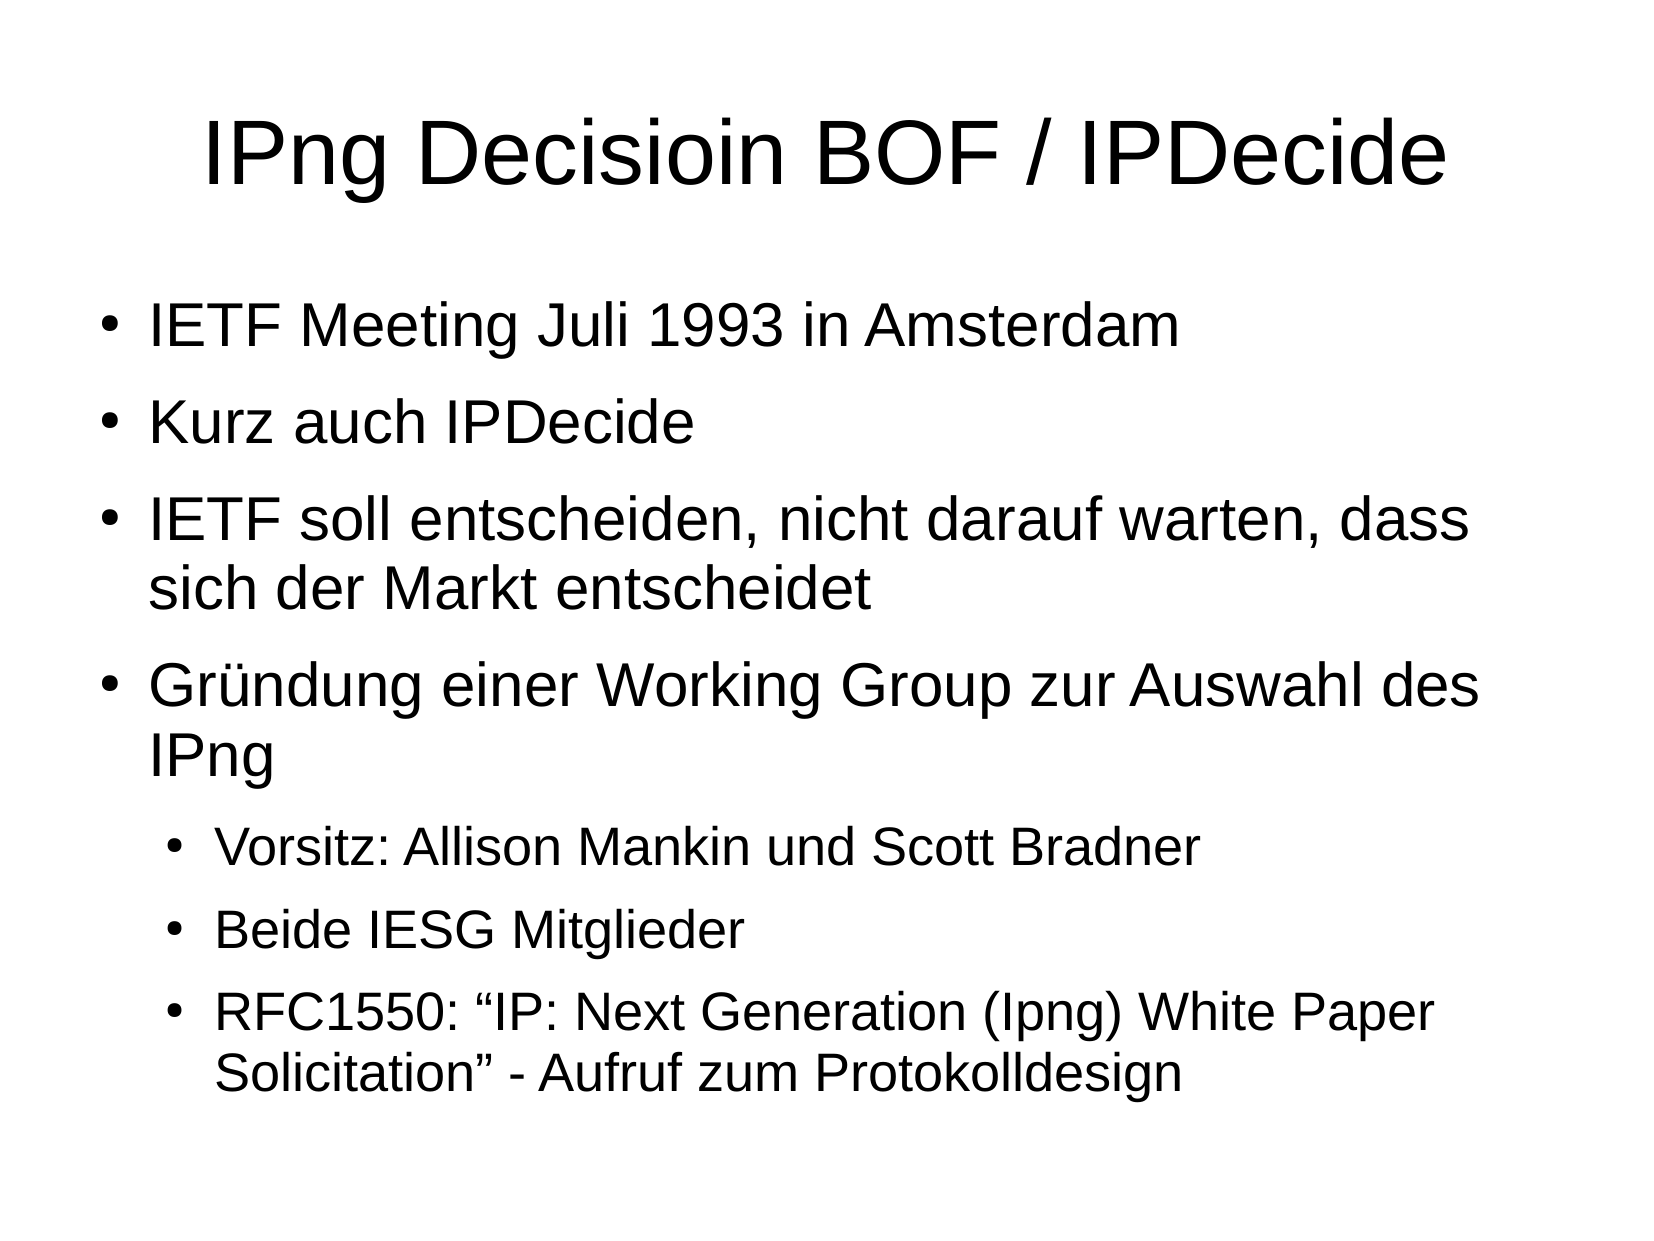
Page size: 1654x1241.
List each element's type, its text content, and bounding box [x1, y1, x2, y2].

list IETF Meeting Juli 1993 in Amsterdam Kurz auch IPDecide IETF soll entscheiden, nicht darauf warten, dass sich der Markt entscheidet Gründung einer Working Group zur Auswahl des IPng Vorsitz: Allison Mankin und Scott Bradner Beide IESG Mitglieder RFC1550: “IP: Next Generation (Ipng) White Paper Solicitation” - Aufruf zum Protokolldesign [82, 290, 1571, 1109]
title IPng Decisioin BOF / IPDecide [82, 49, 1571, 257]
